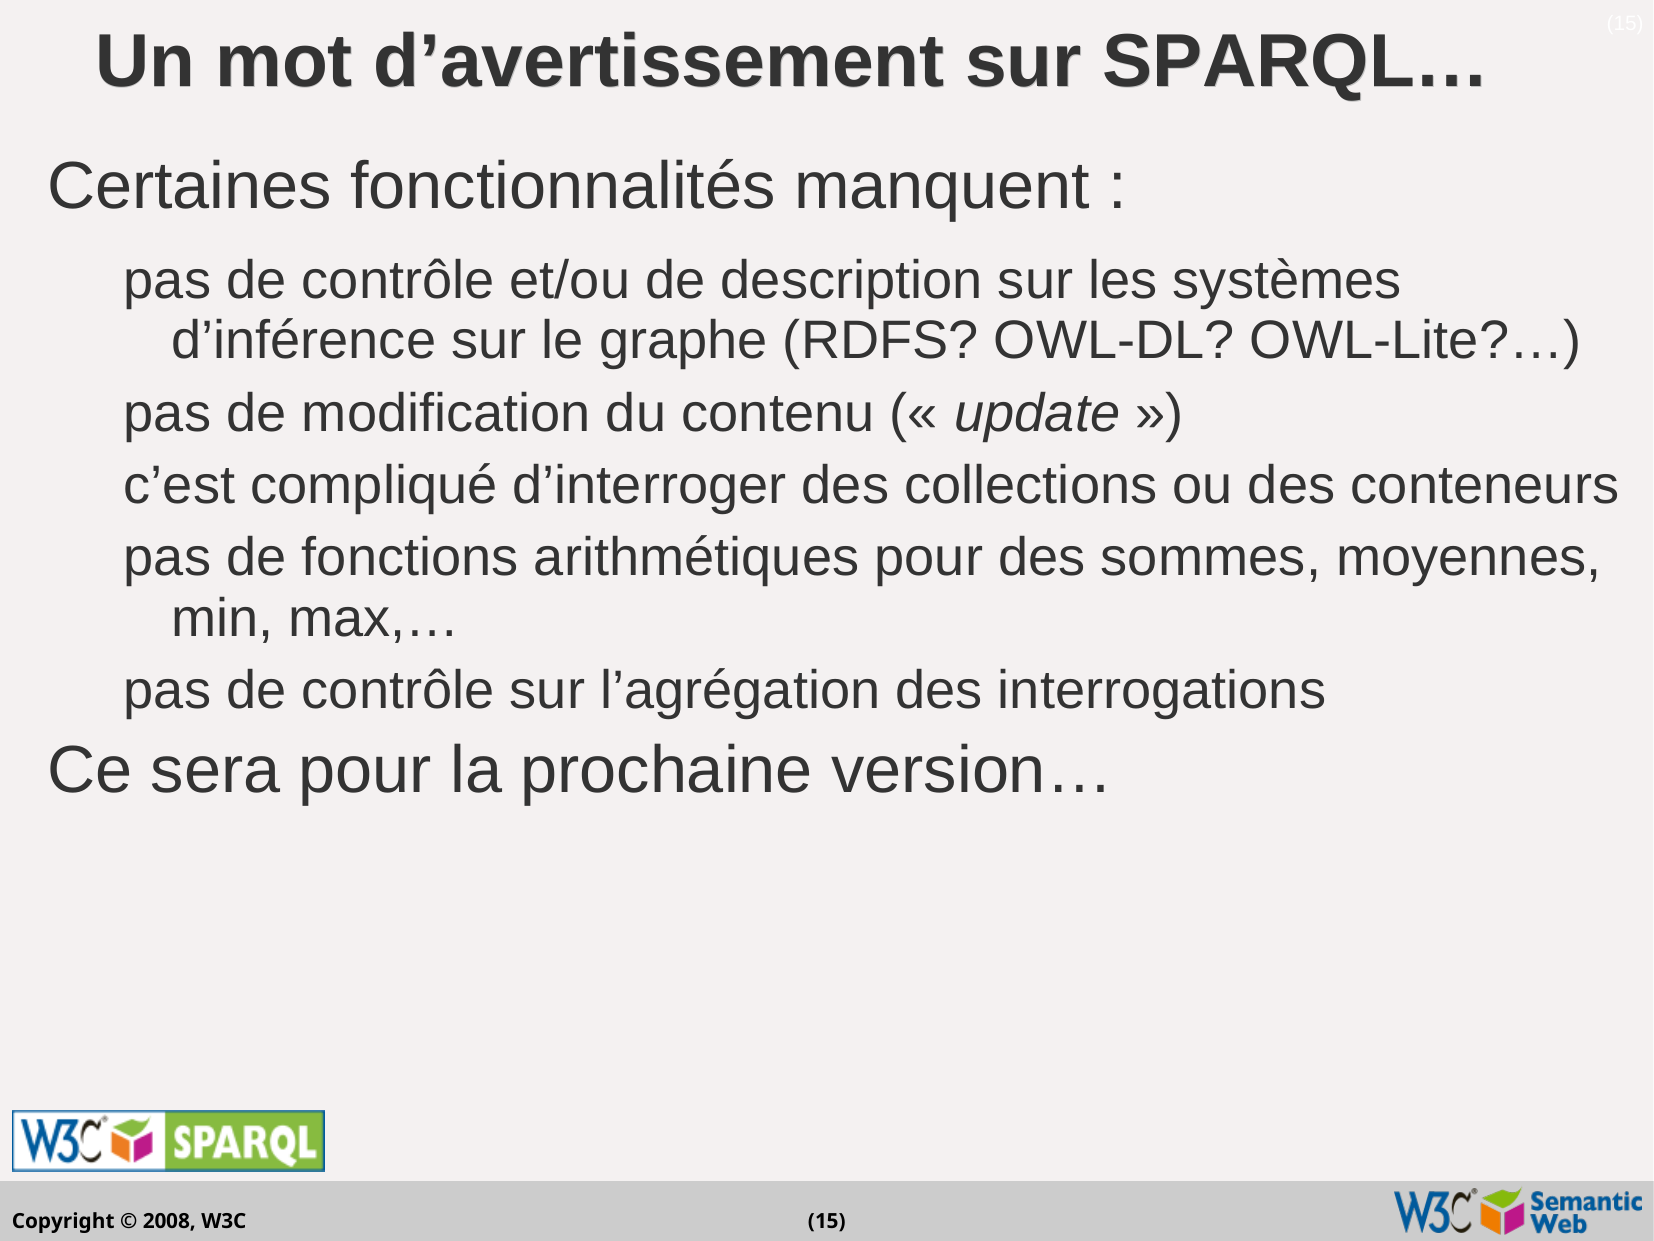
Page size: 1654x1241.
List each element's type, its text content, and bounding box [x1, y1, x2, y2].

picture [1394, 1185, 1642, 1235]
title Un mot d’avertissement sur SPARQL… [93, 0, 1493, 119]
list Certaines fonctionnalités manquent : pas de contrôle et/ou de description sur les systèmes d’inférence sur le graphe (RDFS? OWL-DL? OWL-Lite?…) pas de modification du contenu (« update ») c’est compliqué d’interroger des collections ou des conteneurs pas de fonctions arithmétiques pour des sommes, moyennes, min, max,… pas de contrôle sur l’agrégation des interrogations Ce sera pour la prochaine version… [29, 147, 1624, 1134]
picture [12, 1110, 325, 1172]
